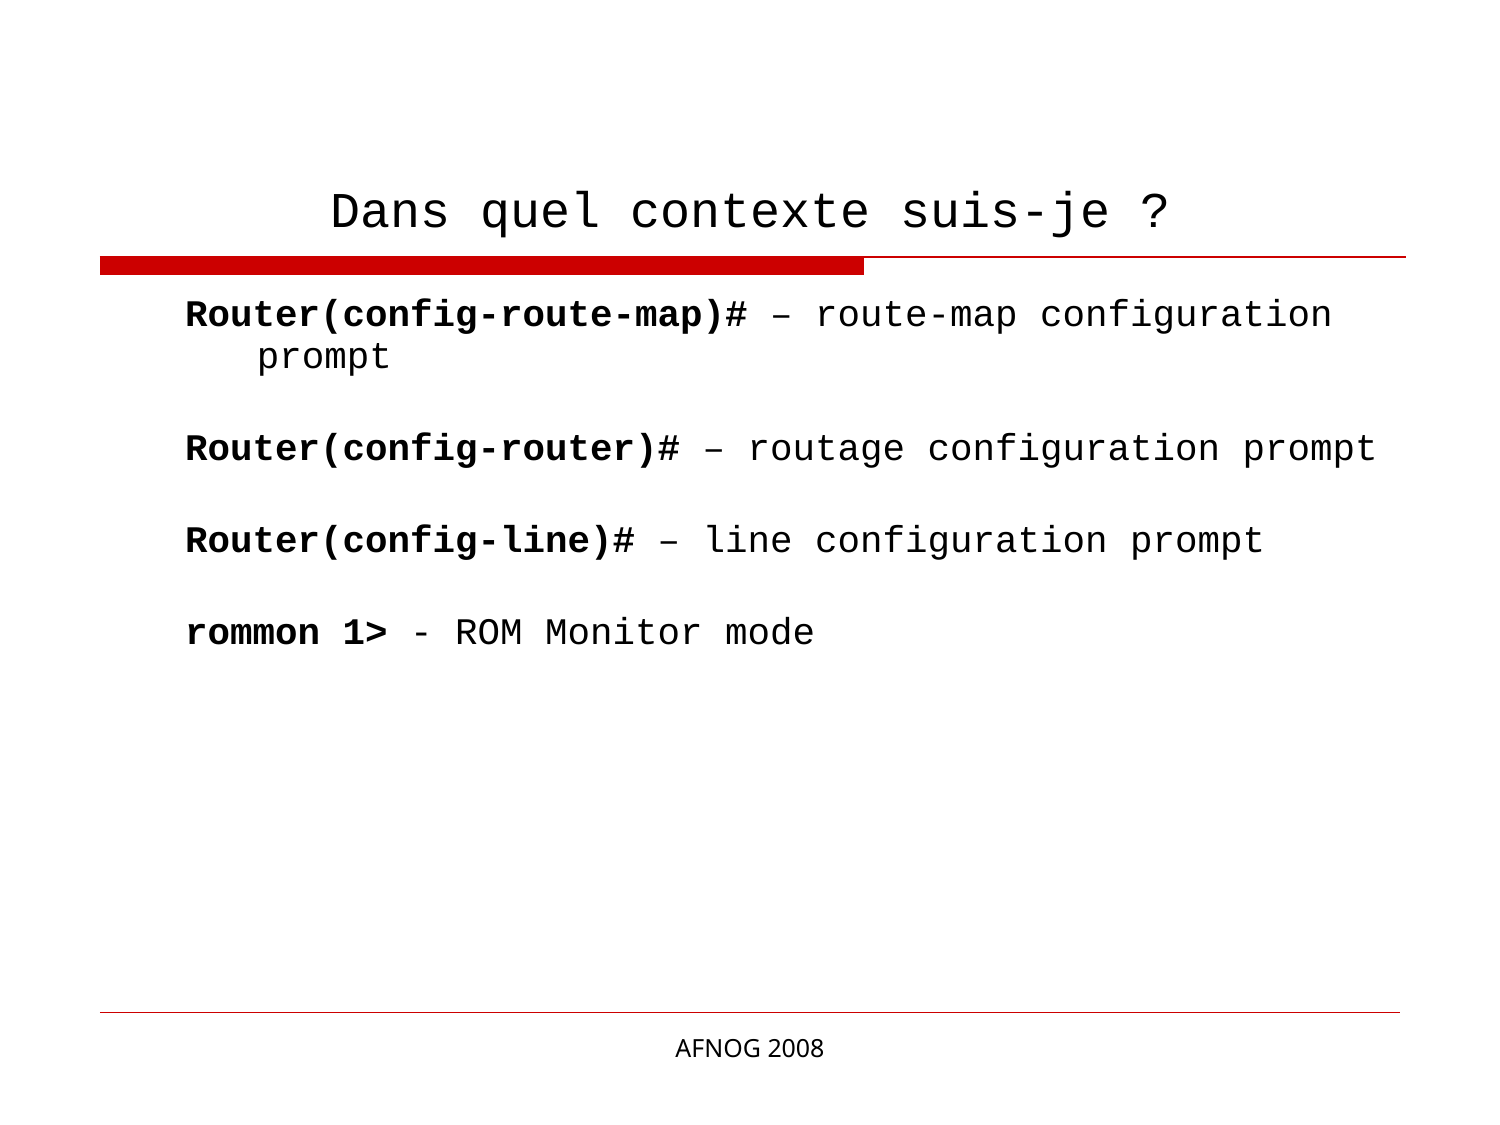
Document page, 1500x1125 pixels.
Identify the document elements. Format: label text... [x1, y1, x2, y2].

text_box AFNOG 2008 [512, 1024, 988, 1103]
title Dans quel contexte suis-je ? [94, 49, 1407, 250]
list Router(config-route-map)# – route-map configuration prompt Router(config-router)# – routage configuration prompt Router(config-line)# – line configuration prompt rommon 1> - ROM Monitor mode [92, 287, 1406, 988]
